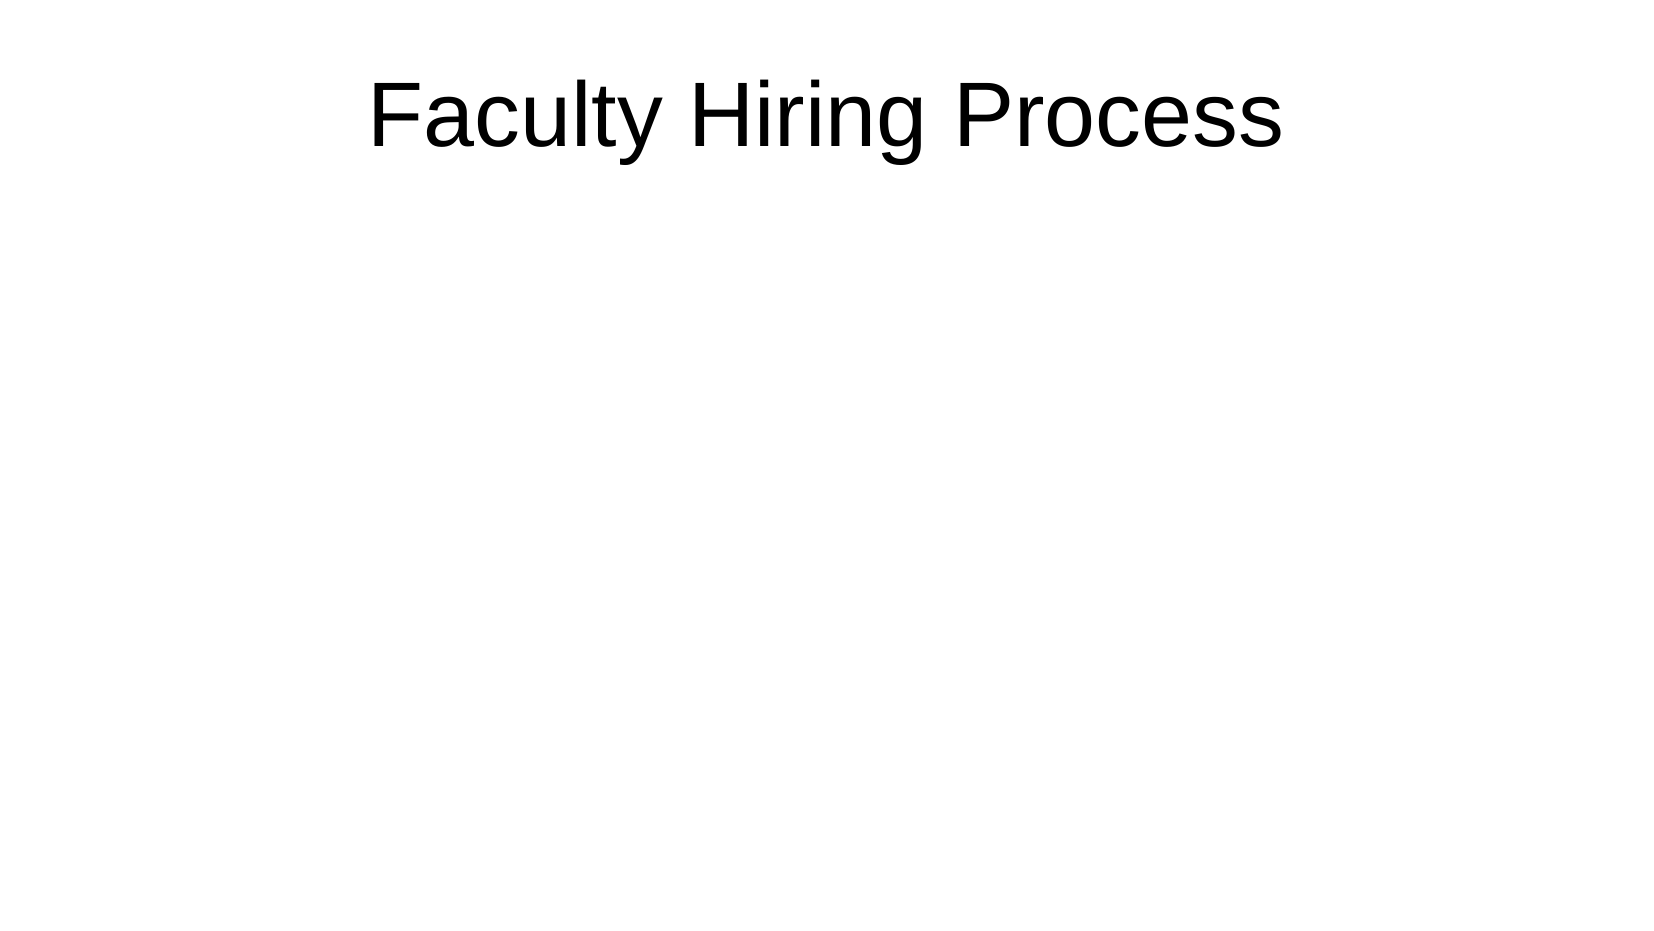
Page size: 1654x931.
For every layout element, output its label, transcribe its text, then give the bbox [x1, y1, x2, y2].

title Faculty Hiring Process [82, 37, 1571, 193]
